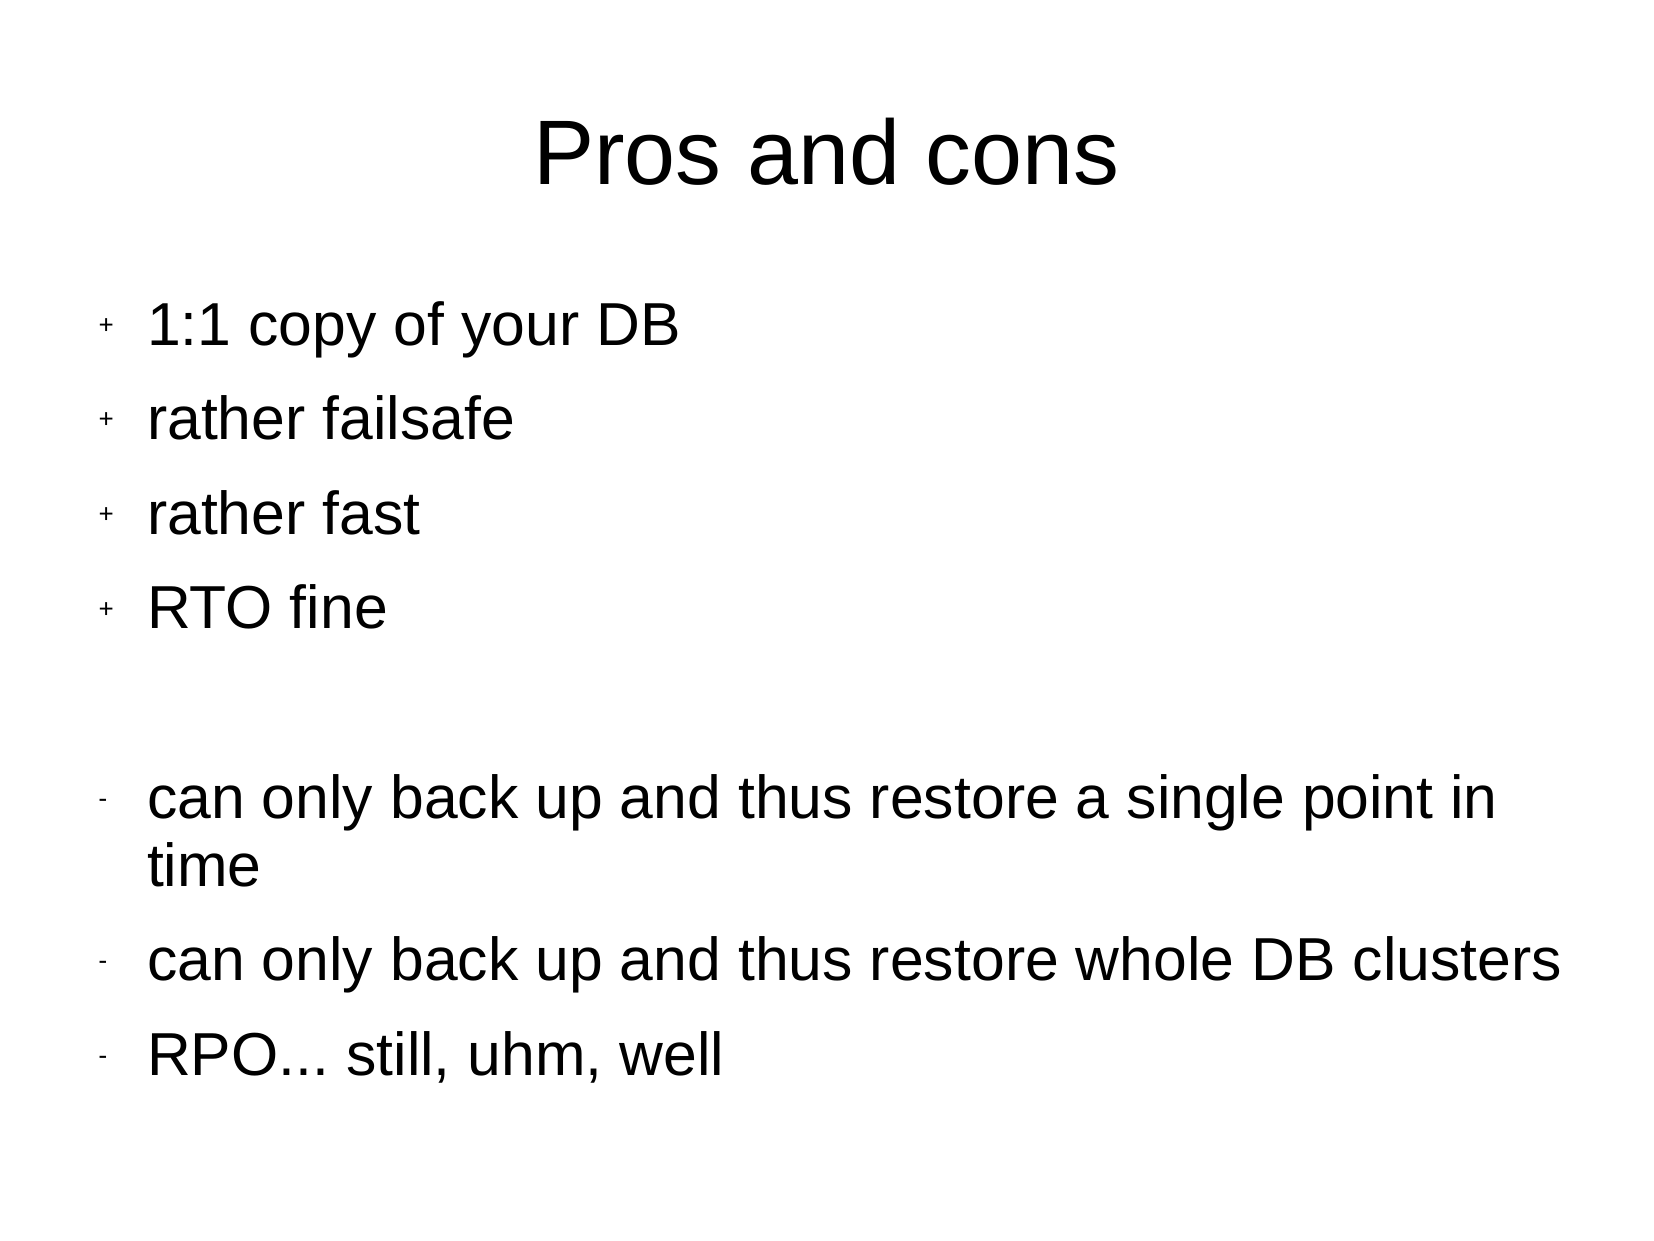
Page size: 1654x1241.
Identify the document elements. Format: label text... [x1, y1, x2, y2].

title Pros and cons [82, 49, 1571, 257]
list 1:1 copy of your DB rather failsafe rather fast RTO fine can only back up and thus restore a single point in time can only back up and thus restore whole DB clusters RPO... still, uhm, well [82, 290, 1571, 1134]
